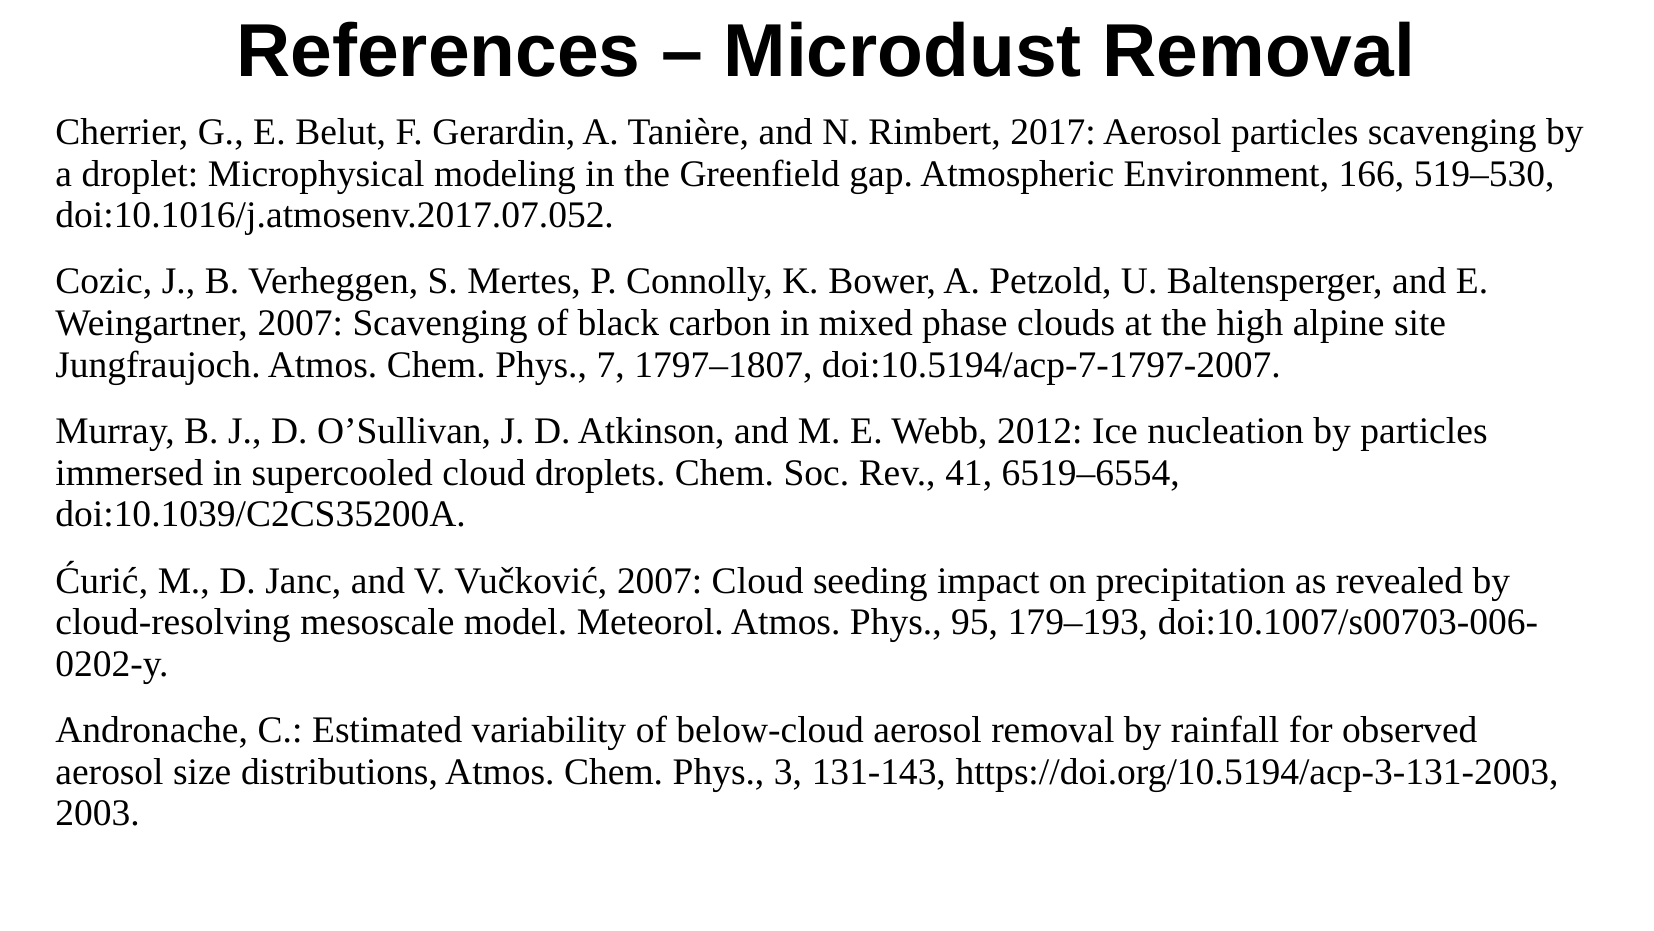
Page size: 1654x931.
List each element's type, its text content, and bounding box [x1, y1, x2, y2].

text_box Cherrier, G., E. Belut, F. Gerardin, A. Tanière, and N. Rimbert, 2017: Aerosol particles scavenging by a droplet: Microphysical modeling in the Greenfield gap. Atmospheric Environment, 166, 519–530, doi:10.1016/j.atmosenv.2017.07.052. Cozic, J., B. Verheggen, S. Mertes, P. Connolly, K. Bower, A. Petzold, U. Baltensperger, and E. Weingartner, 2007: Scavenging of black carbon in mixed phase clouds at the high alpine site Jungfraujoch. Atmos. Chem. Phys., 7, 1797–1807, doi:10.5194/acp-7-1797-2007. Murray, B. J., D. O’Sullivan, J. D. Atkinson, and M. E. Webb, 2012: Ice nucleation by particles immersed in supercooled cloud droplets. Chem. Soc. Rev., 41, 6519–6554, doi:10.1039/C2CS35200A. Ćurić, M., D. Janc, and V. Vučković, 2007: Cloud seeding impact on precipitation as revealed by cloud-resolving mesoscale model. Meteorol. Atmos. Phys., 95, 179–193, doi:10.1007/s00703-006-0202-y. Andronache, C.: Estimated variability of below-cloud aerosol removal by rainfall for observed aerosol size distributions, Atmos. Chem. Phys., 3, 131-143, https://doi.org/10.5194/acp-3-131-2003, 2003. [40, 103, 1612, 888]
text_box References – Microdust Removal [63, 4, 1589, 103]
